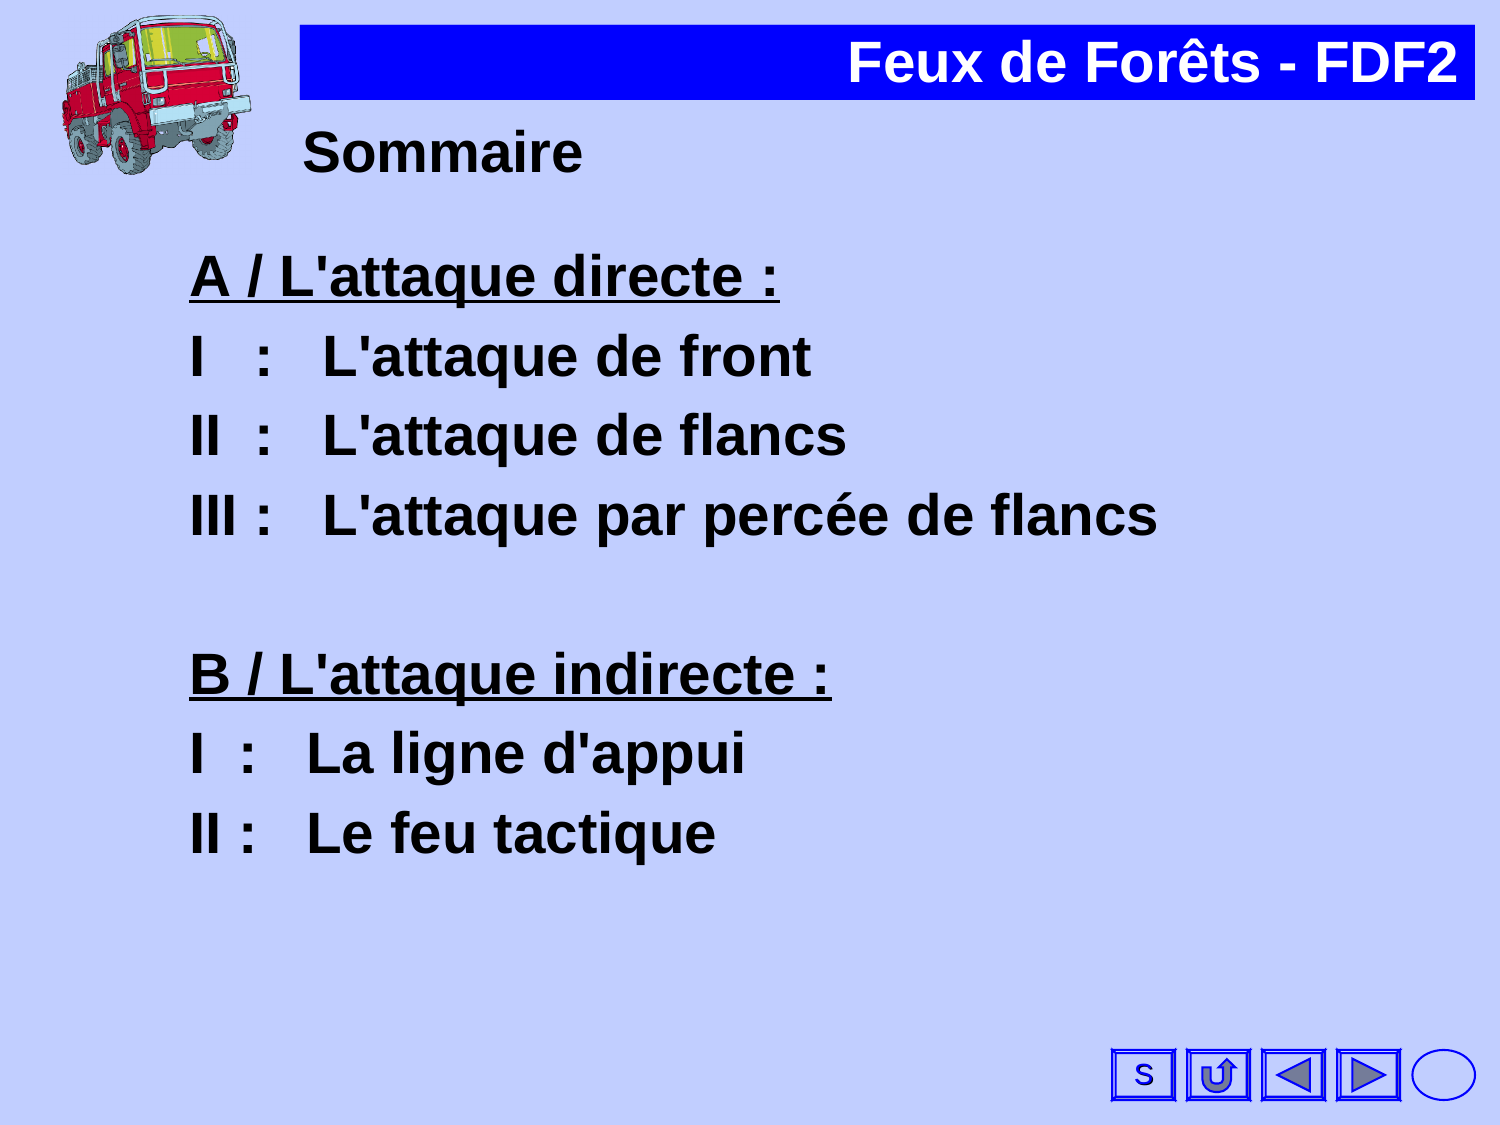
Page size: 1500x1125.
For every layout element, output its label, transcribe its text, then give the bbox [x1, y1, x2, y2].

list A / L'attaque directe : I : L'attaque de front II : L'attaque de flancs III : L'attaque par percée de flancs B / L'attaque indirecte : I : La ligne d'appui II : Le feu tactique [118, 236, 1241, 916]
text_box Feux de Forêts - FDF2 [299, 24, 1475, 100]
text_box [1412, 1049, 1476, 1101]
text_box Sommaire [287, 112, 600, 193]
